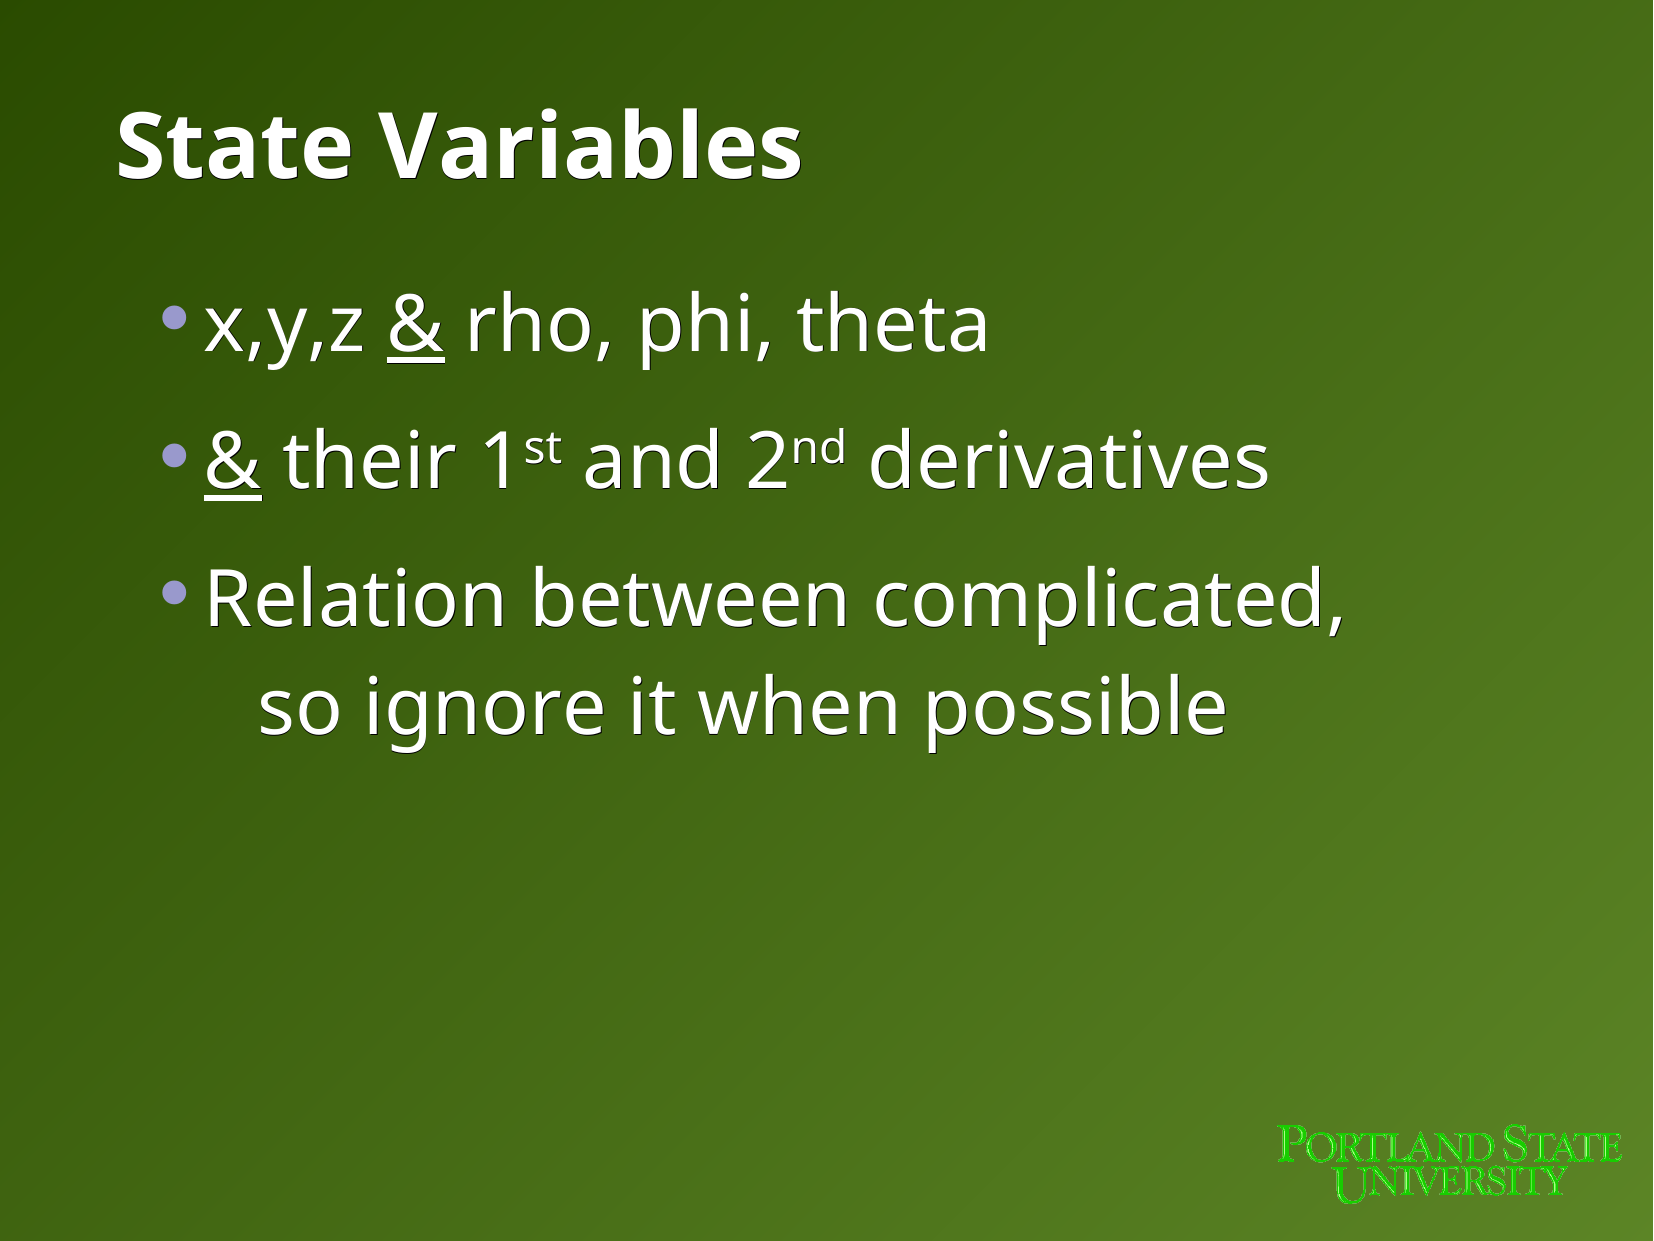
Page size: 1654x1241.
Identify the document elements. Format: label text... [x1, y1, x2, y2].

list x,y,z & rho, phi, theta & their 1st and 2nd derivatives Relation between complicated, so ignore it when possible [115, 266, 1527, 1049]
title State Variables [115, 86, 1527, 200]
picture [1277, 1124, 1622, 1204]
